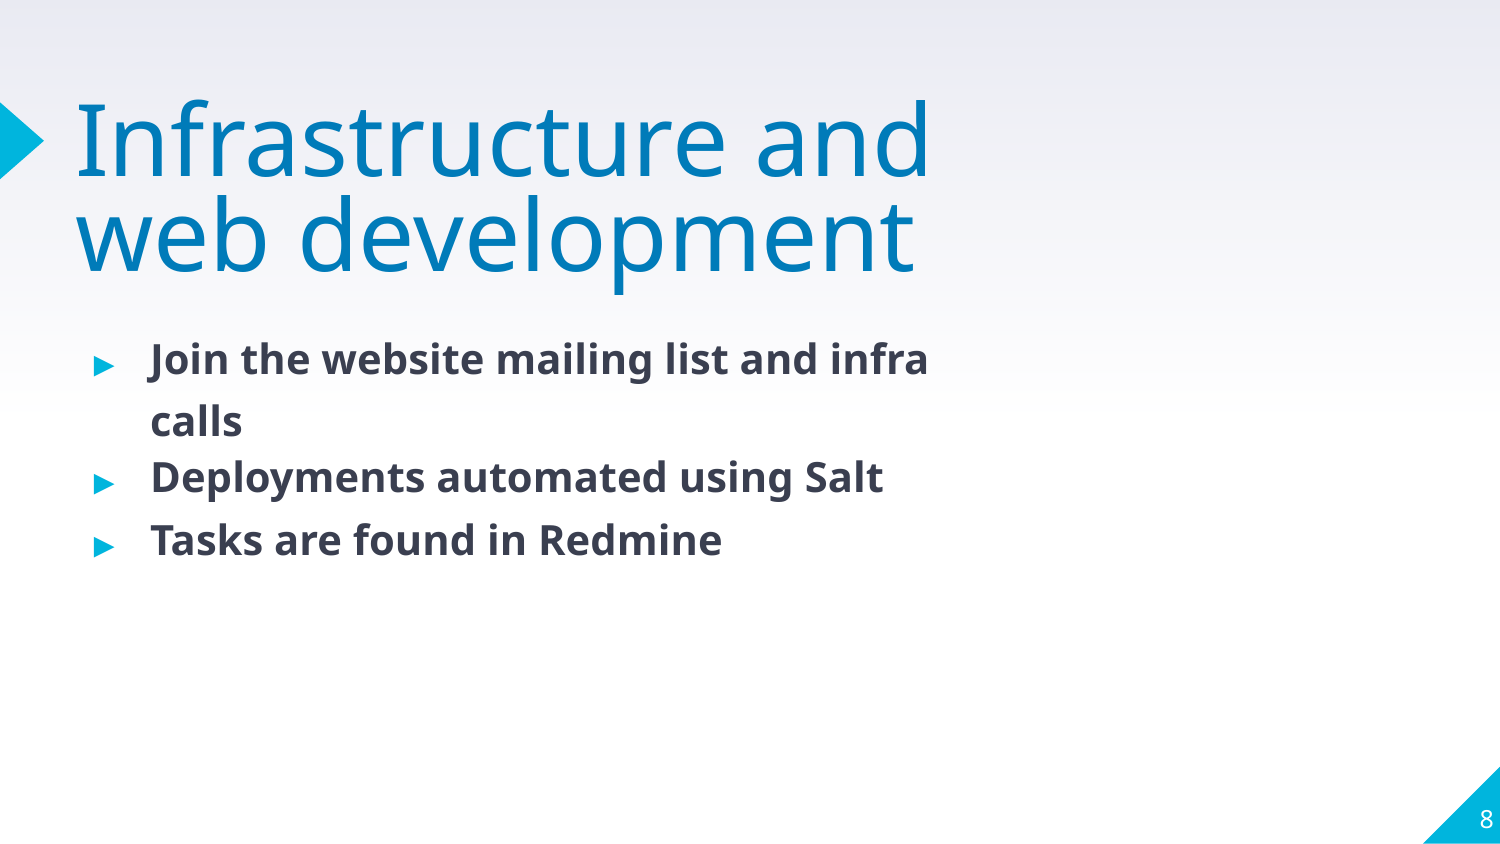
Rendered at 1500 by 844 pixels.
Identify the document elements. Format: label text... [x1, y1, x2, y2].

slide_number <number> [1418, 760, 1494, 838]
list Join the website mailing list and infra calls Deployments automated using Salt Tasks are found in Redmine [75, 327, 1001, 761]
title Infrastructure and web development [75, 99, 1001, 277]
